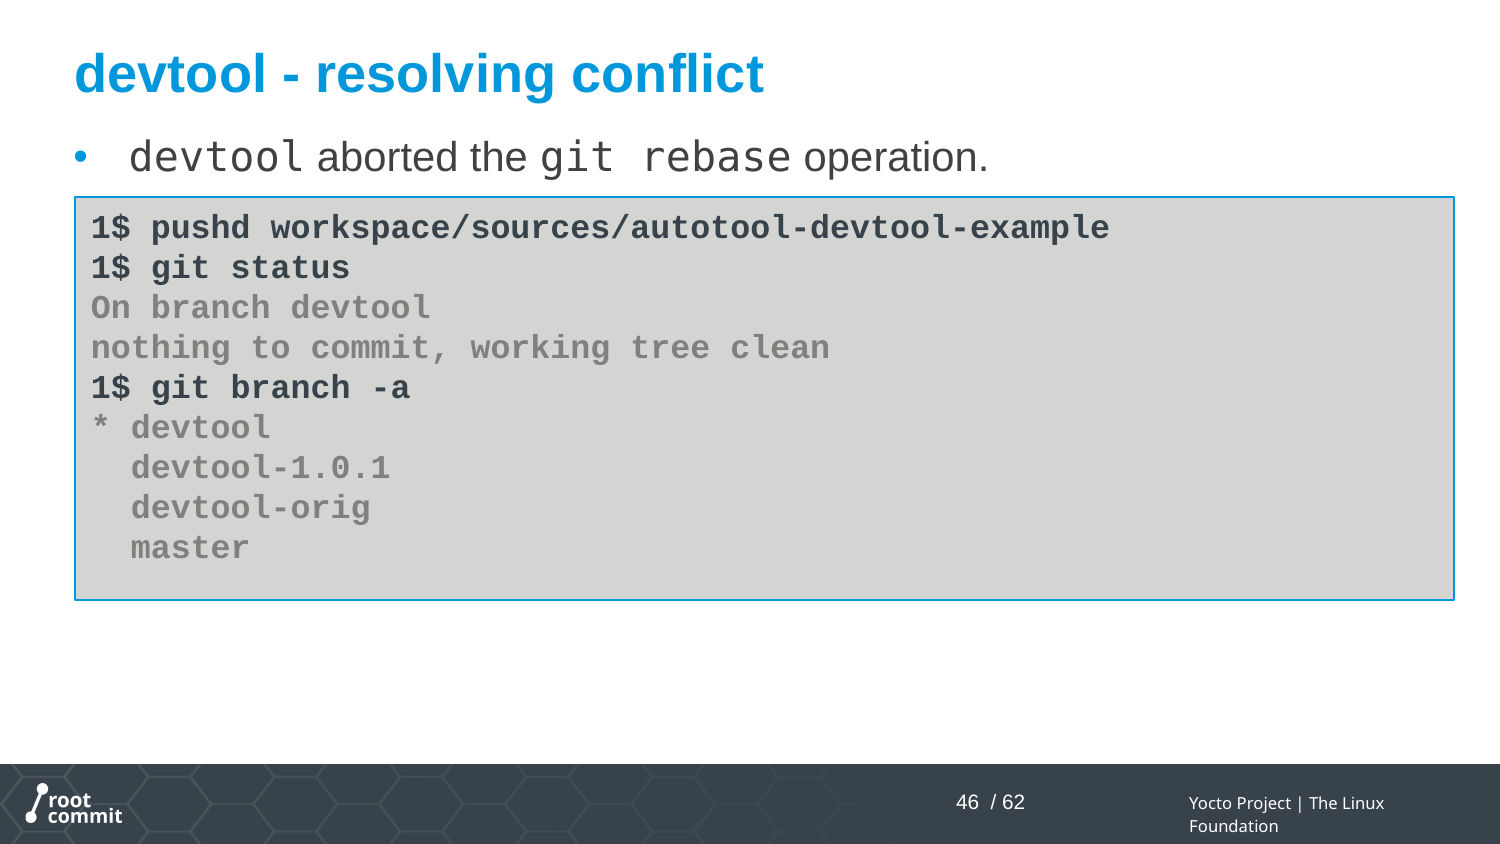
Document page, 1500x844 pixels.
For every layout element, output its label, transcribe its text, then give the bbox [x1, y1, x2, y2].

text_box devtool aborted the git rebase operation. [72, 132, 1422, 259]
text_box 1$ pushd workspace/sources/autotool-devtool-example 1$ git status On branch devtool nothing to commit, working tree clean 1$ git branch -a * devtool devtool-1.0.1 devtool-orig master [75, 197, 1455, 601]
picture [0, 0, 1500, 844]
text_box devtool - resolving conflict [74, 50, 1424, 159]
